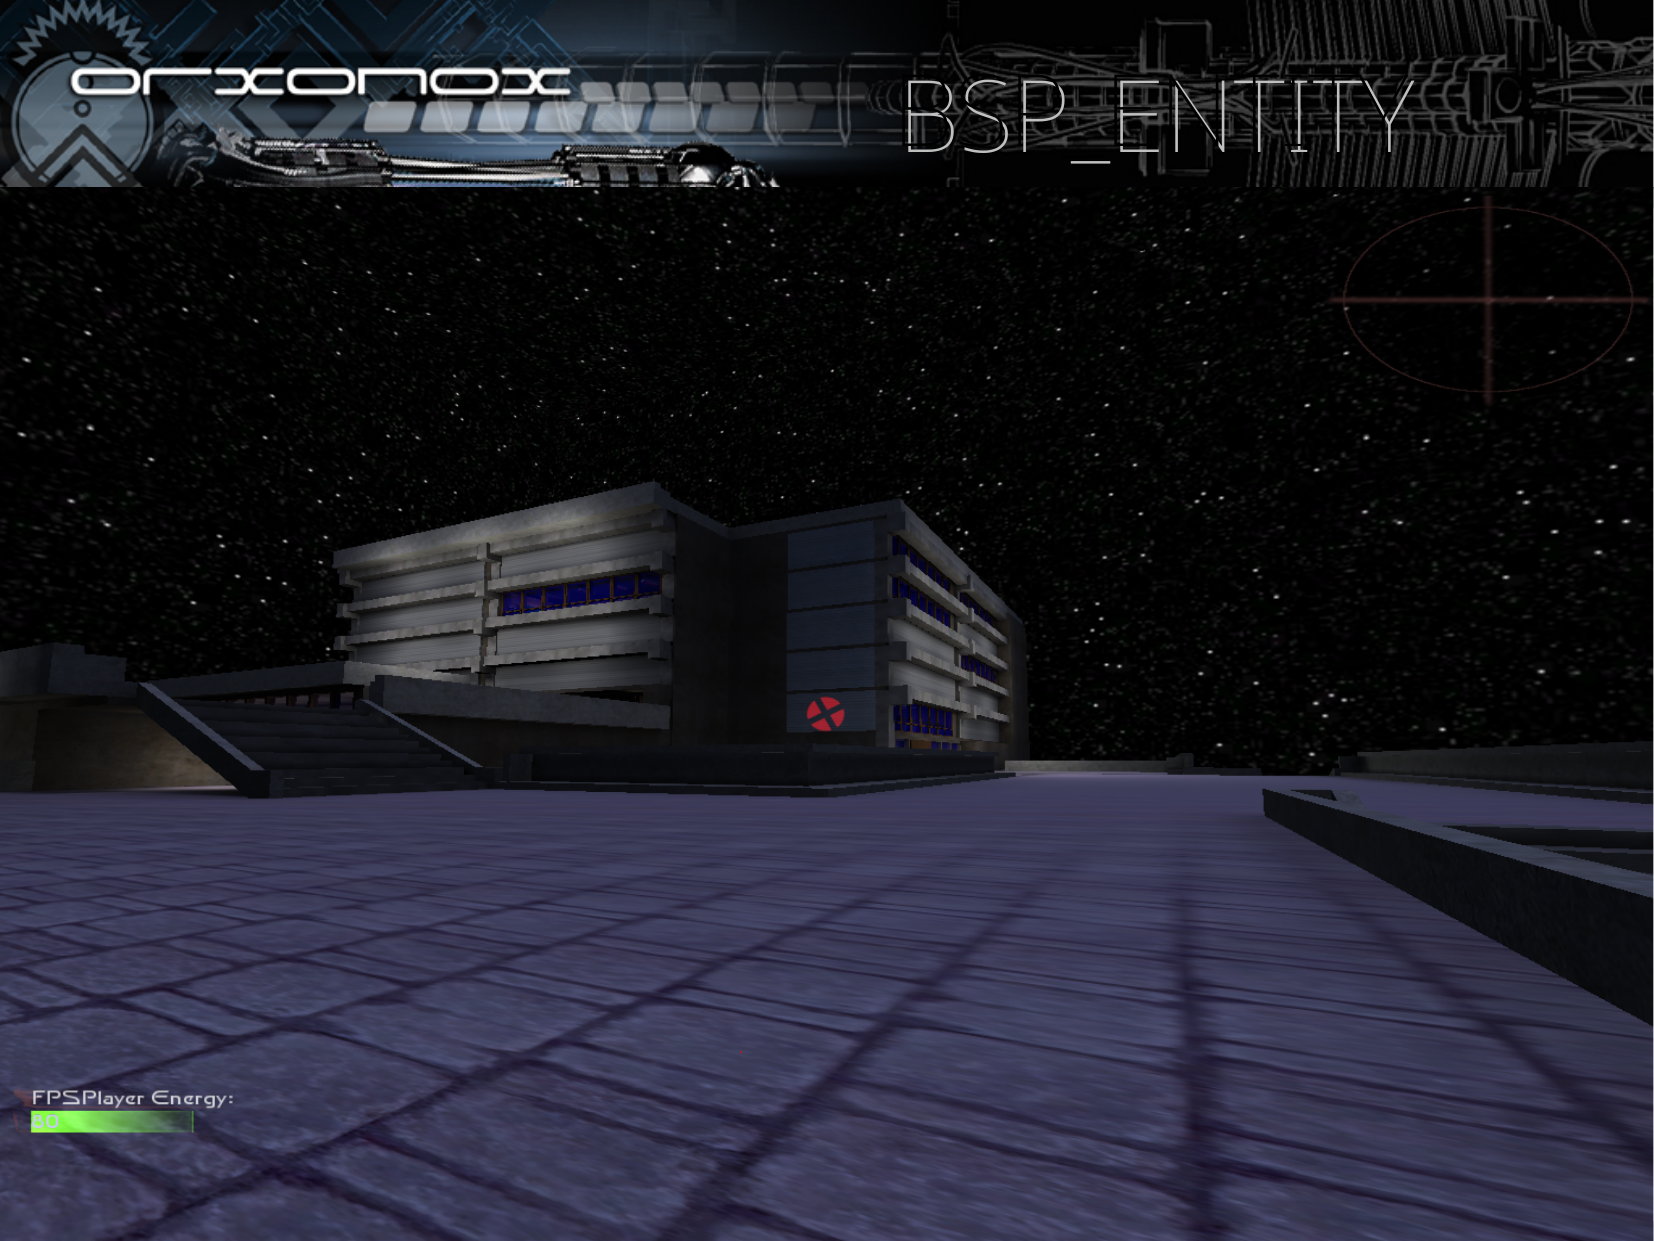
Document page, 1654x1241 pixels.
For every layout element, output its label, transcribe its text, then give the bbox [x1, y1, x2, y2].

picture [0, 0, 1654, 1241]
text_box BSP_ENTITY [842, 32, 1419, 172]
